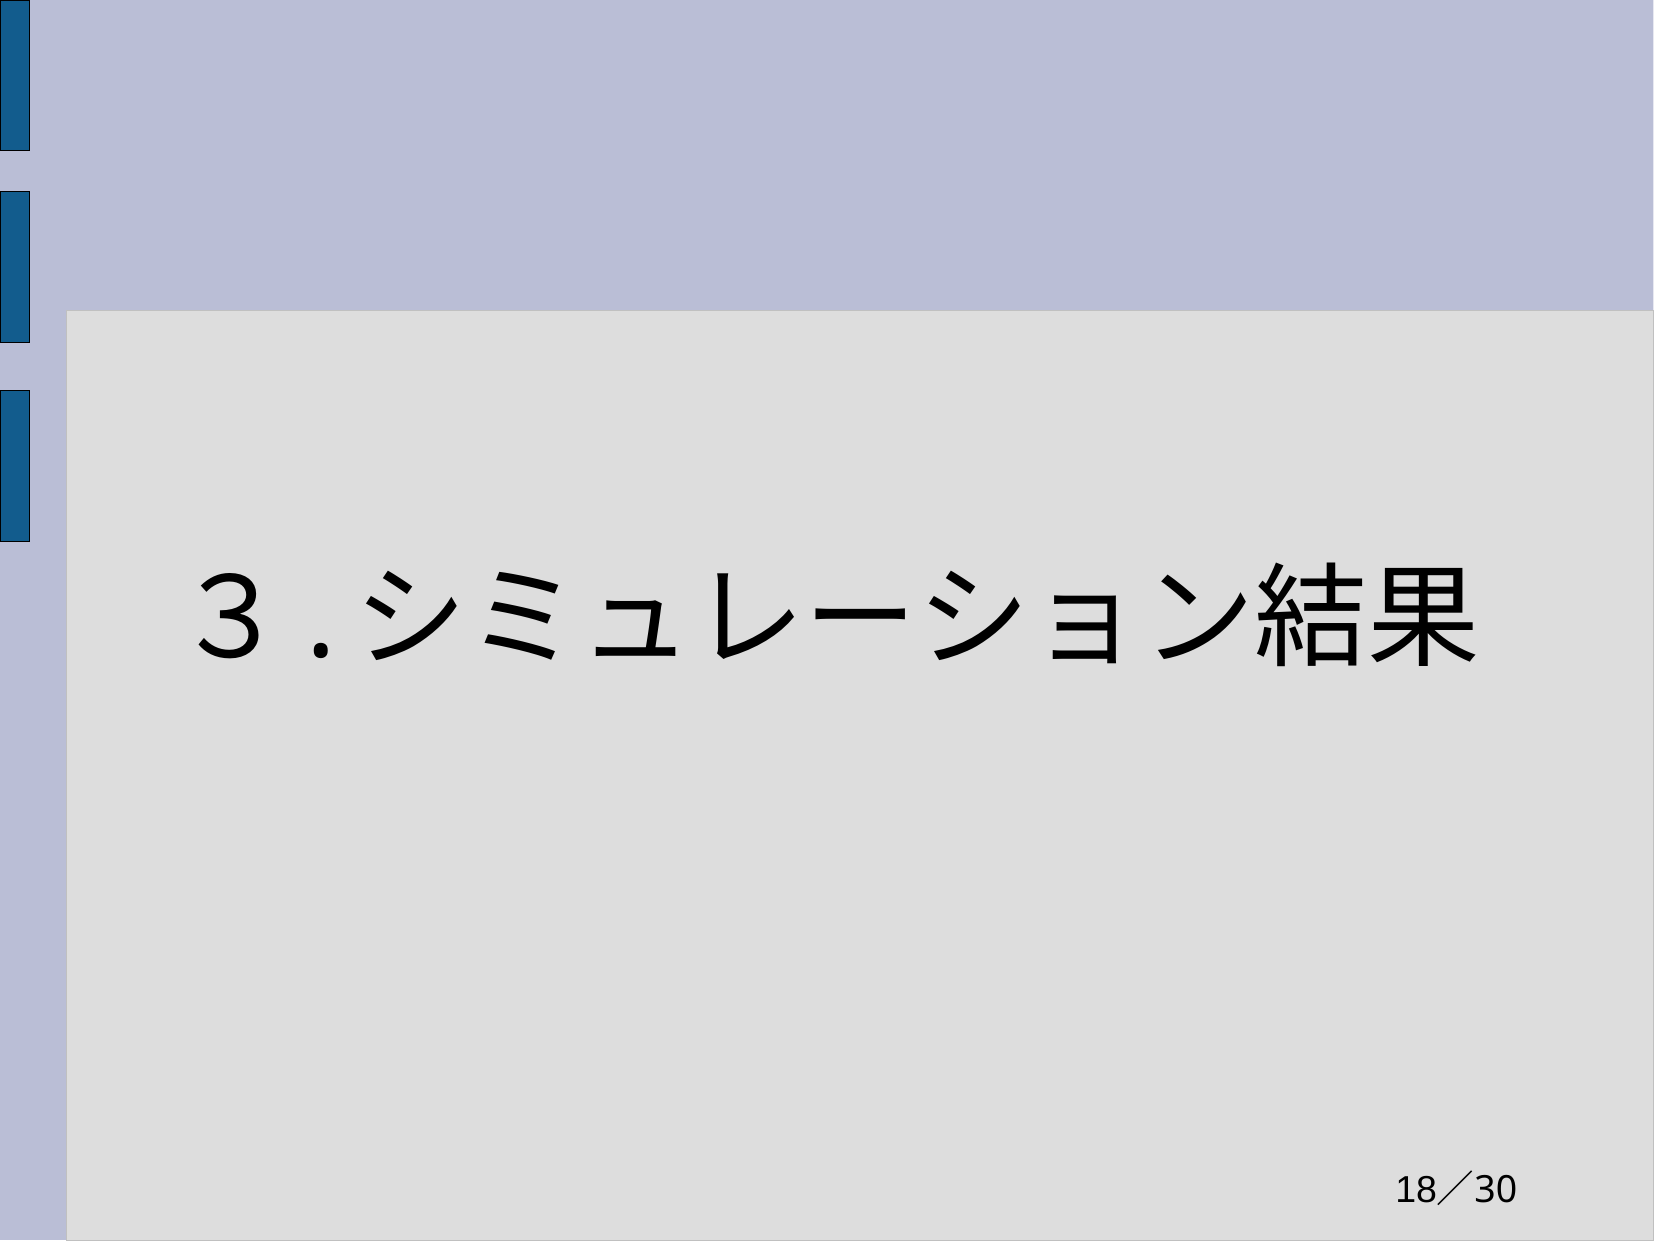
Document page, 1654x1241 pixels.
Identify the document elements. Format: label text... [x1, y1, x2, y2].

subtitle ３.シミュレーション結果 [121, 91, 1534, 1126]
